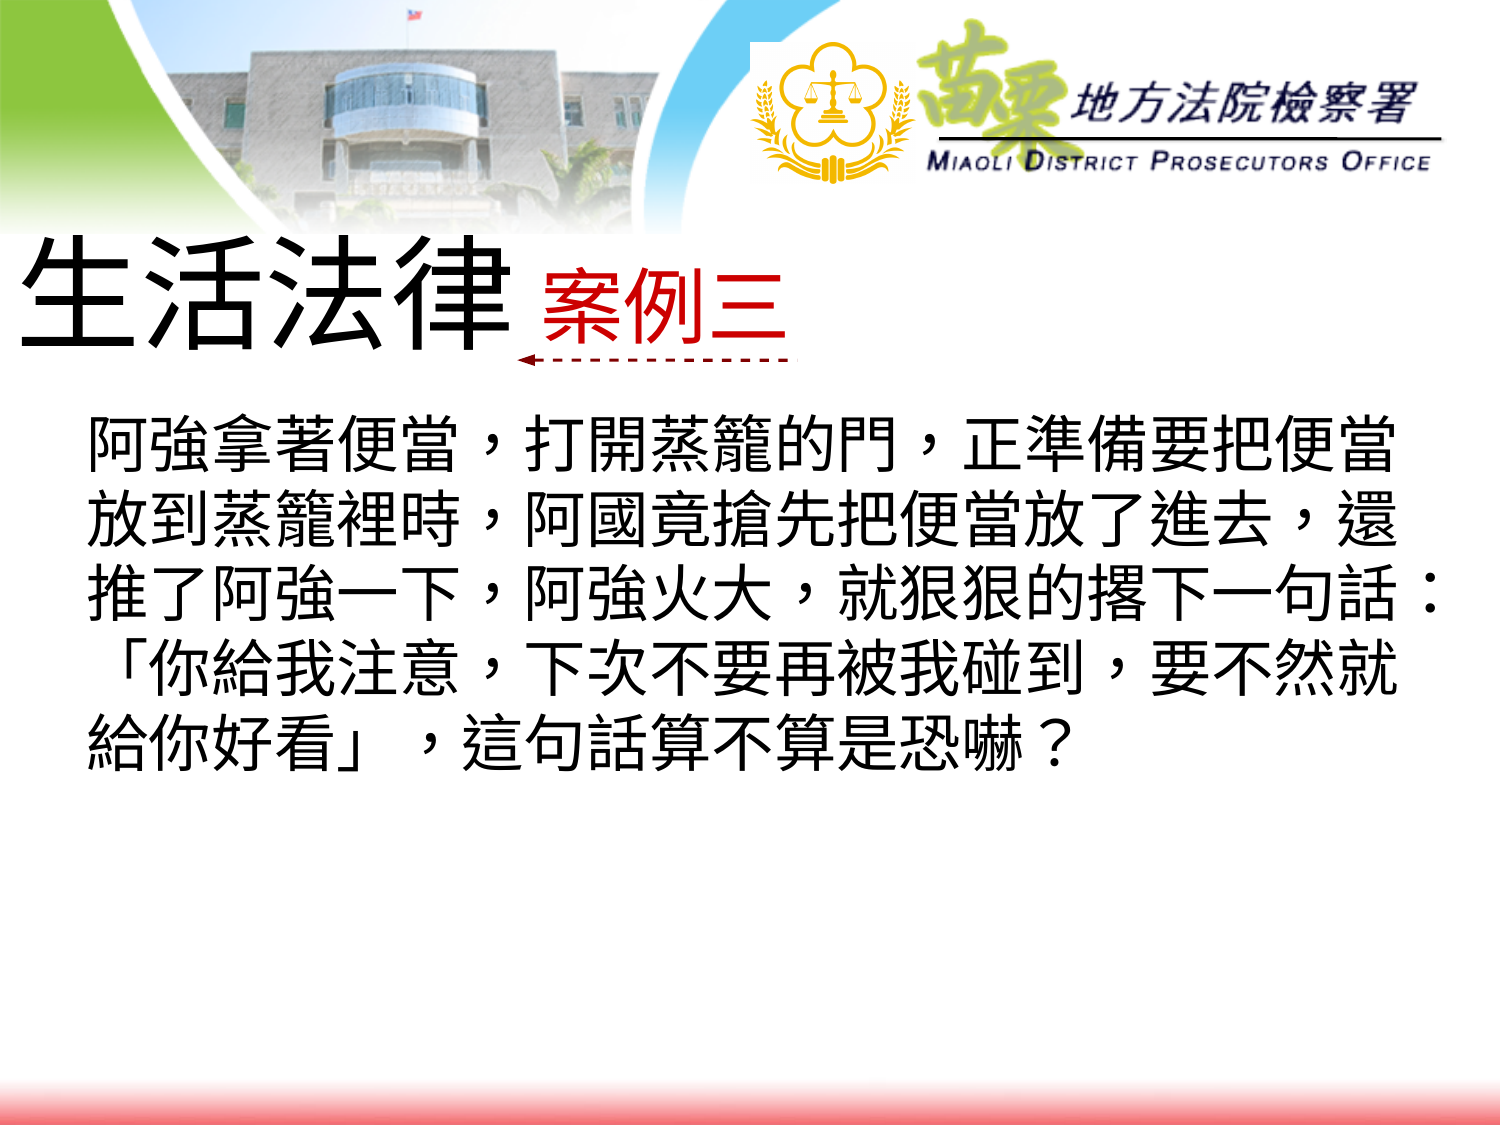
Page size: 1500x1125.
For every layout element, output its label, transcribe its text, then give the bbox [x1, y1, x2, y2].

text_box 生活法律 [0, 208, 531, 374]
text_box 案例三 [531, 247, 805, 362]
text_box 阿強拿著便當，打開蒸籠的門，正準備要把便當放到蒸籠裡時，阿國竟搶先把便當放了進去，還推了阿強一下，阿強火大，就狠狠的撂下一句話：「你給我注意，下次不要再被我碰到，要不然就給你好看」，這句話算不算是恐嚇？ [72, 397, 1428, 787]
picture [0, 1026, 1500, 1125]
